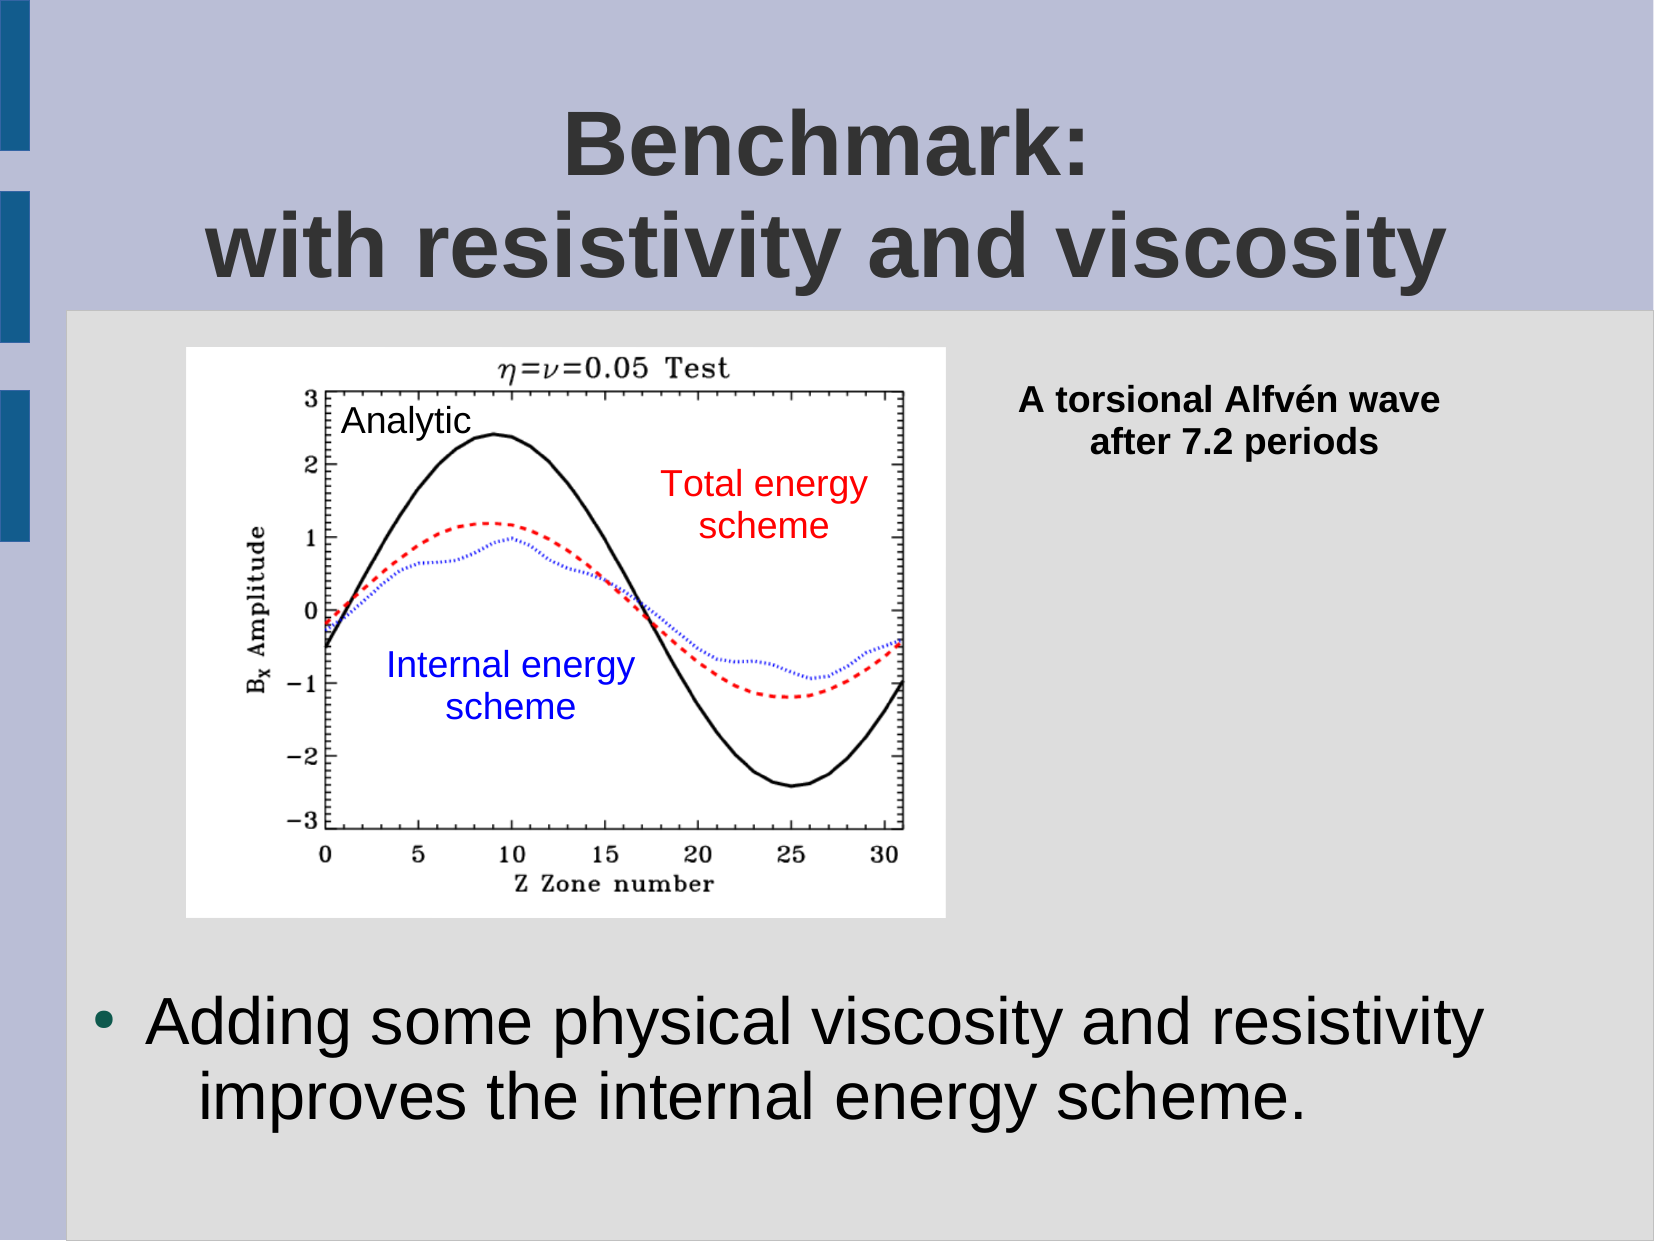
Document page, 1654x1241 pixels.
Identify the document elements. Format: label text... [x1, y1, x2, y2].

text_box A torsional Alfvén wave after 7.2 periods [1003, 371, 1509, 513]
title Benchmark: with resistivity and viscosity [121, 91, 1534, 299]
text_box Total energy scheme [645, 455, 883, 554]
list Adding some physical viscosity and resistivity improves the internal energy scheme. [56, 984, 1617, 1207]
picture [185, 346, 946, 918]
text_box Analytic [326, 391, 487, 449]
text_box Internal energy scheme [371, 636, 650, 736]
